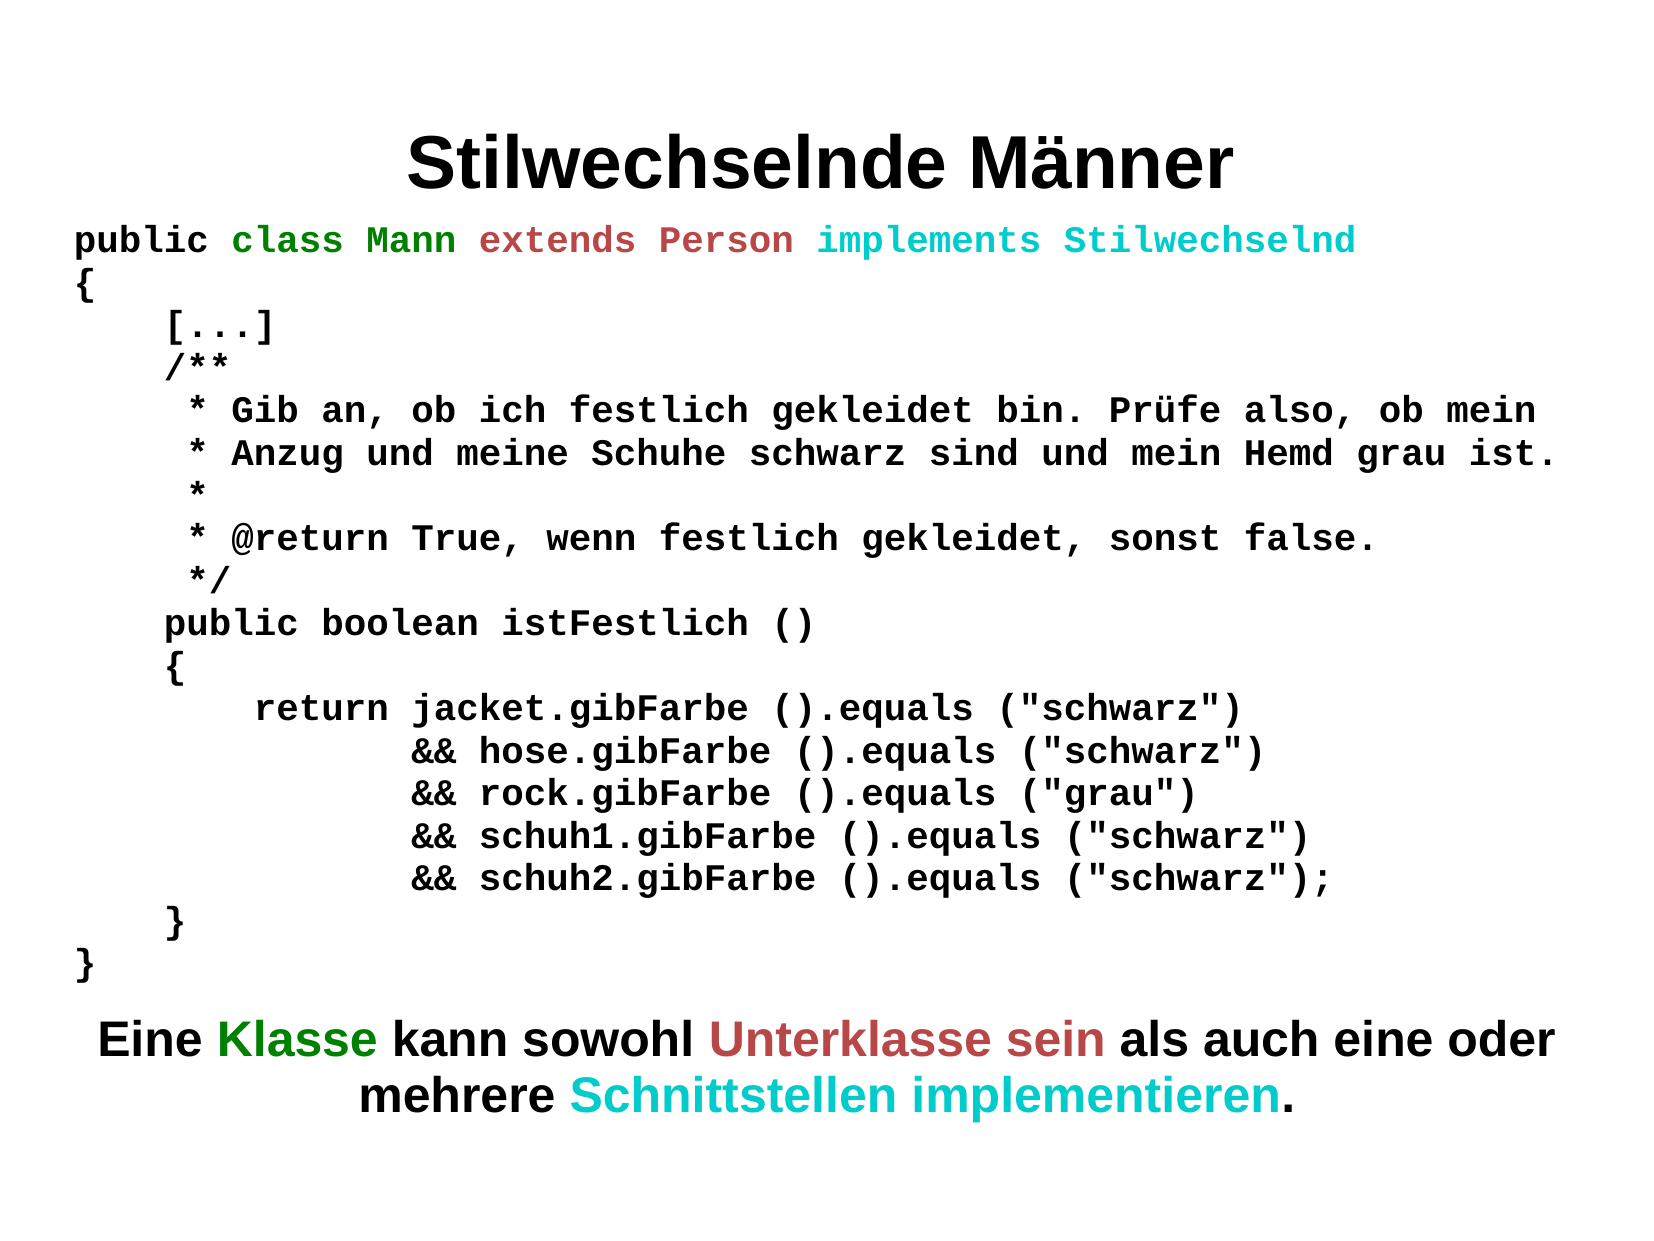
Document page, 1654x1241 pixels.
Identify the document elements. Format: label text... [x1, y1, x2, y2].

text_box Eine Klasse kann sowohl Unterklasse sein als auch eine oder mehrere Schnittstellen implementieren. [59, 1003, 1595, 1133]
title Stilwechselnde Männer [76, 118, 1565, 207]
text_box public class Mann extends Person implements Stilwechselnd { [...] /** * Gib an, ob ich festlich gekleidet bin. Prüfe also, ob mein * Anzug und meine Schuhe schwarz sind und mein Hemd grau ist. * * @return True, wenn festlich gekleidet, sonst false. */ public boolean istFestlich () { return jacket.gibFarbe ().equals ("schwarz") && hose.gibFarbe ().equals ("schwarz") && rock.gibFarbe ().equals ("grau") && schuh1.gibFarbe ().equals ("schwarz") && schuh2.gibFarbe ().equals ("schwarz"); } } [59, 214, 1595, 995]
